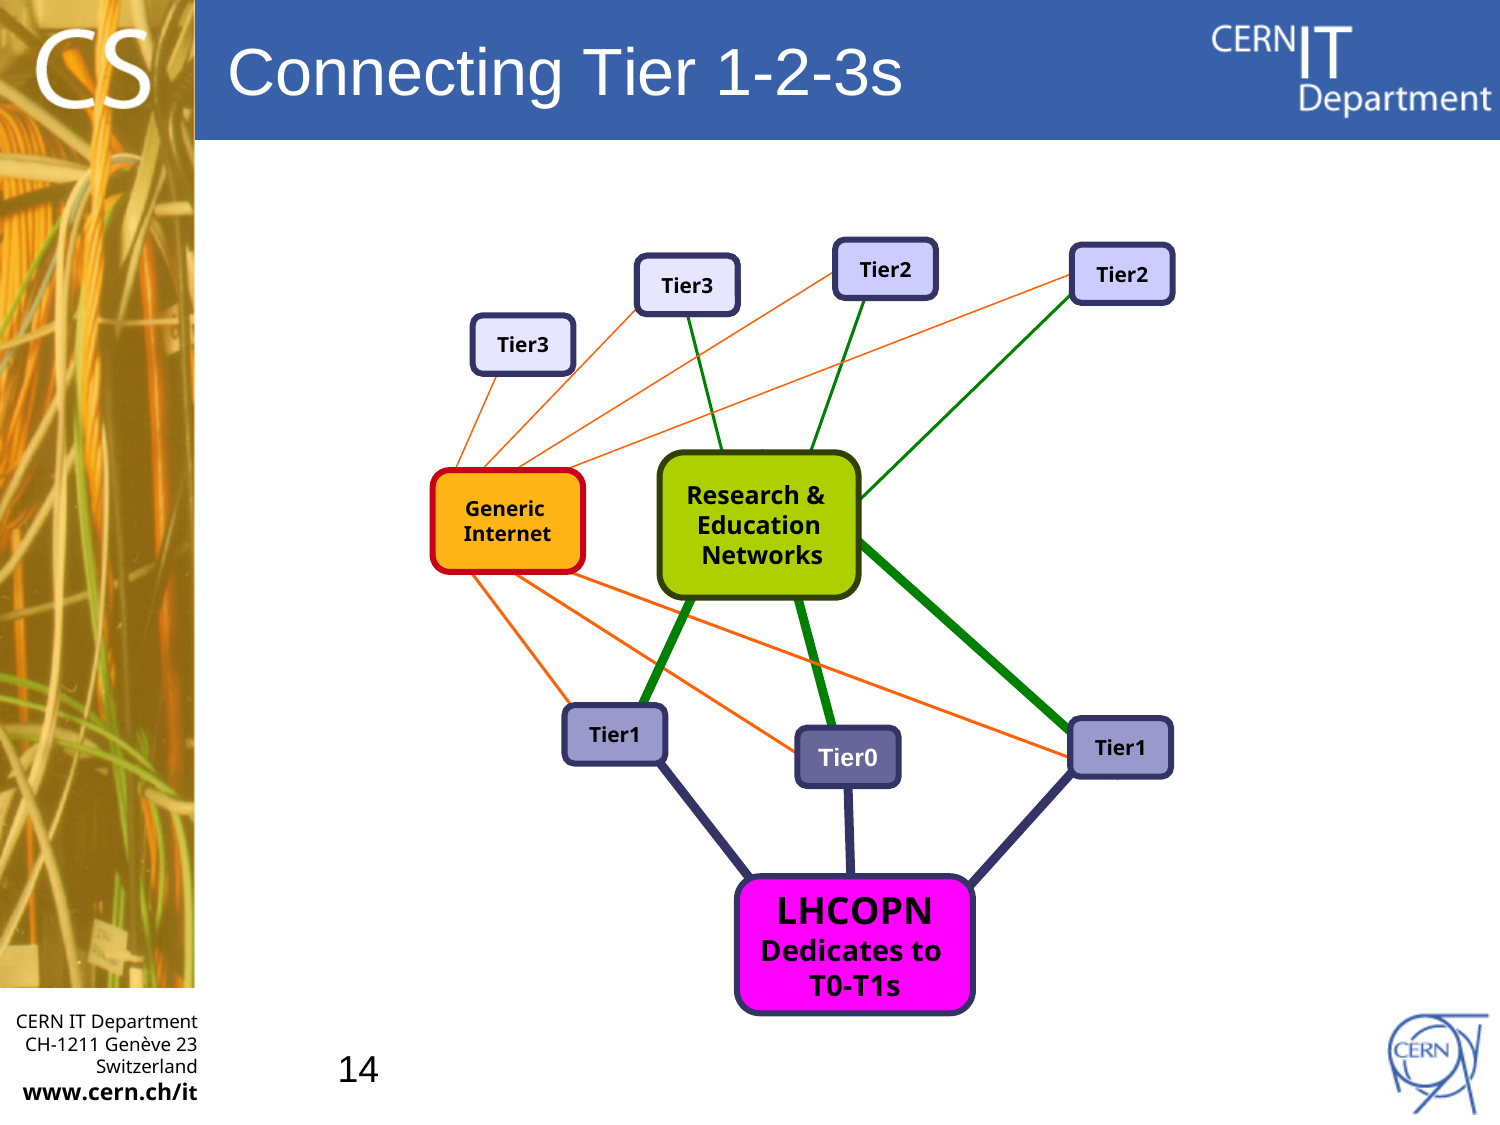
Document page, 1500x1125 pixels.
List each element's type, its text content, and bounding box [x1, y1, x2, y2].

text_box Tier1 [564, 705, 666, 764]
text_box Tier3 [636, 255, 738, 315]
picture [1387, 1012, 1490, 1115]
picture [1126, 0, 1500, 140]
text_box Tier1 [1070, 718, 1172, 777]
text_box Tier0 [797, 727, 899, 787]
text_box Tier2 [1071, 244, 1173, 303]
text_box Tier2 [835, 239, 936, 298]
text_box Tier3 [472, 315, 574, 374]
text_box Research & Education Networks [659, 452, 859, 598]
text_box Connecting Tier 1-2-3s [212, 0, 1126, 157]
text_box Generic Internet [432, 470, 584, 572]
picture [0, 0, 212, 988]
text_box LHCOPN Dedicates to T0-T1s [736, 876, 973, 1014]
